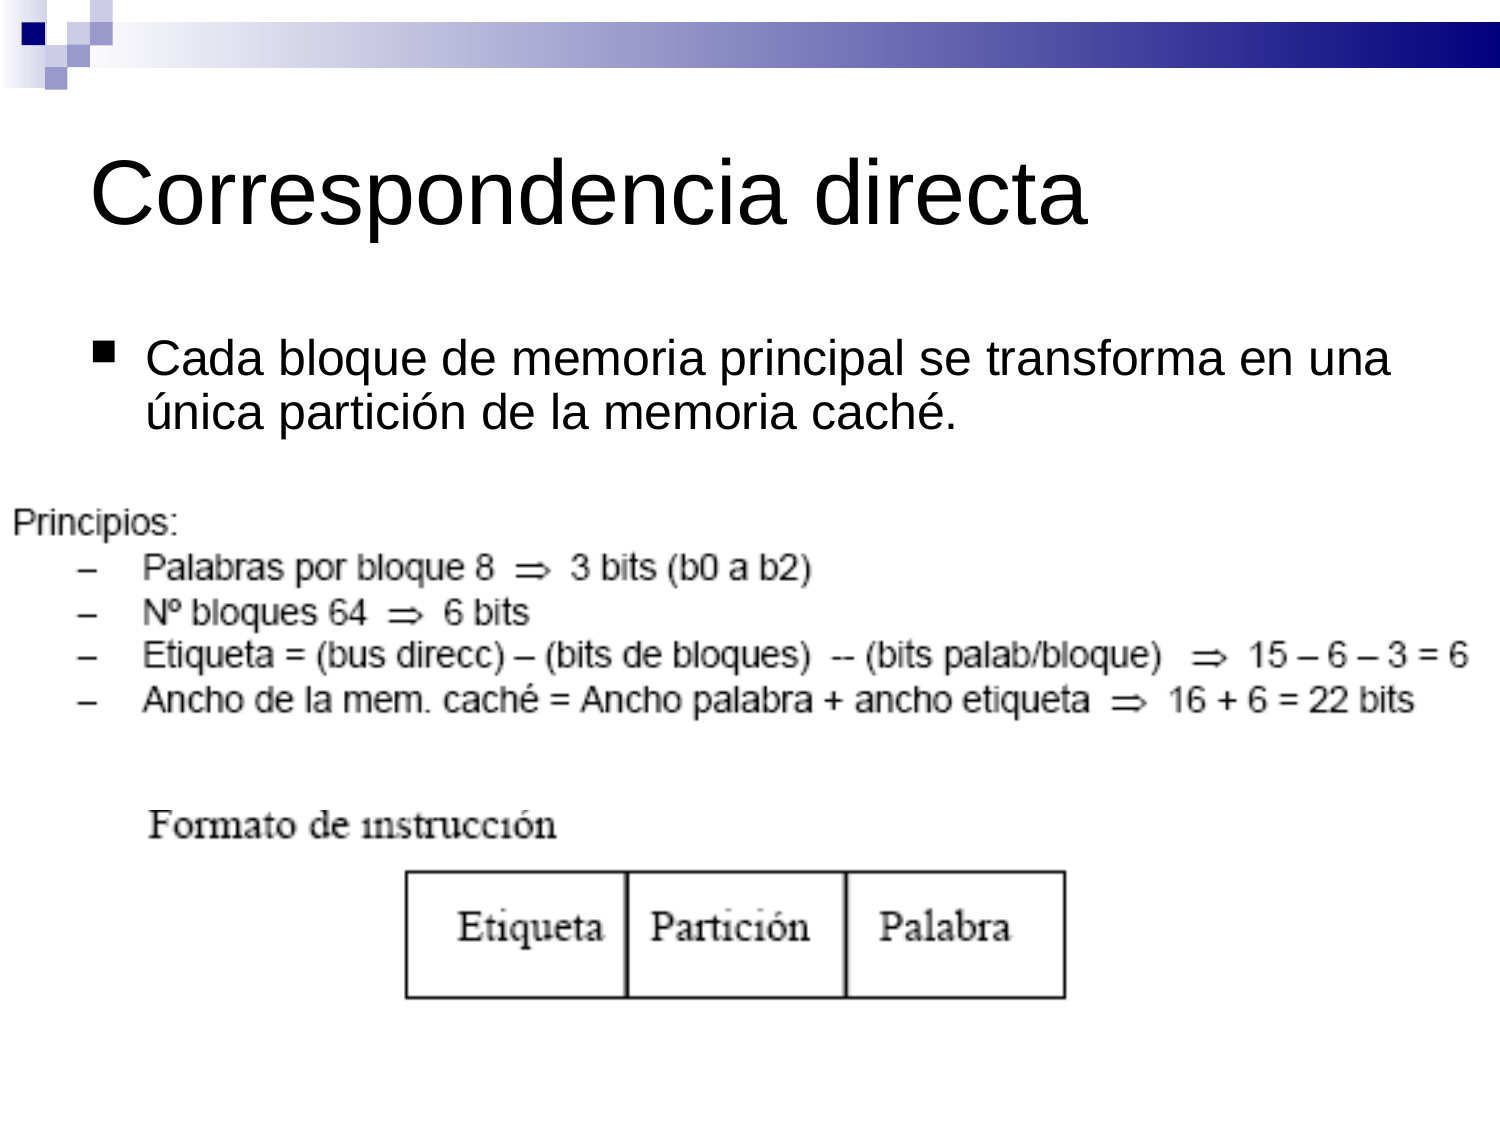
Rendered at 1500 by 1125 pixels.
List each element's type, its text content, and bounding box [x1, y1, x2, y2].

list Cada bloque de memoria principal se transforma en una única partición de la memoria caché. [75, 324, 1426, 492]
title Correspondencia directa [75, 75, 1426, 301]
picture [135, 810, 1105, 1009]
picture [0, 491, 1500, 753]
